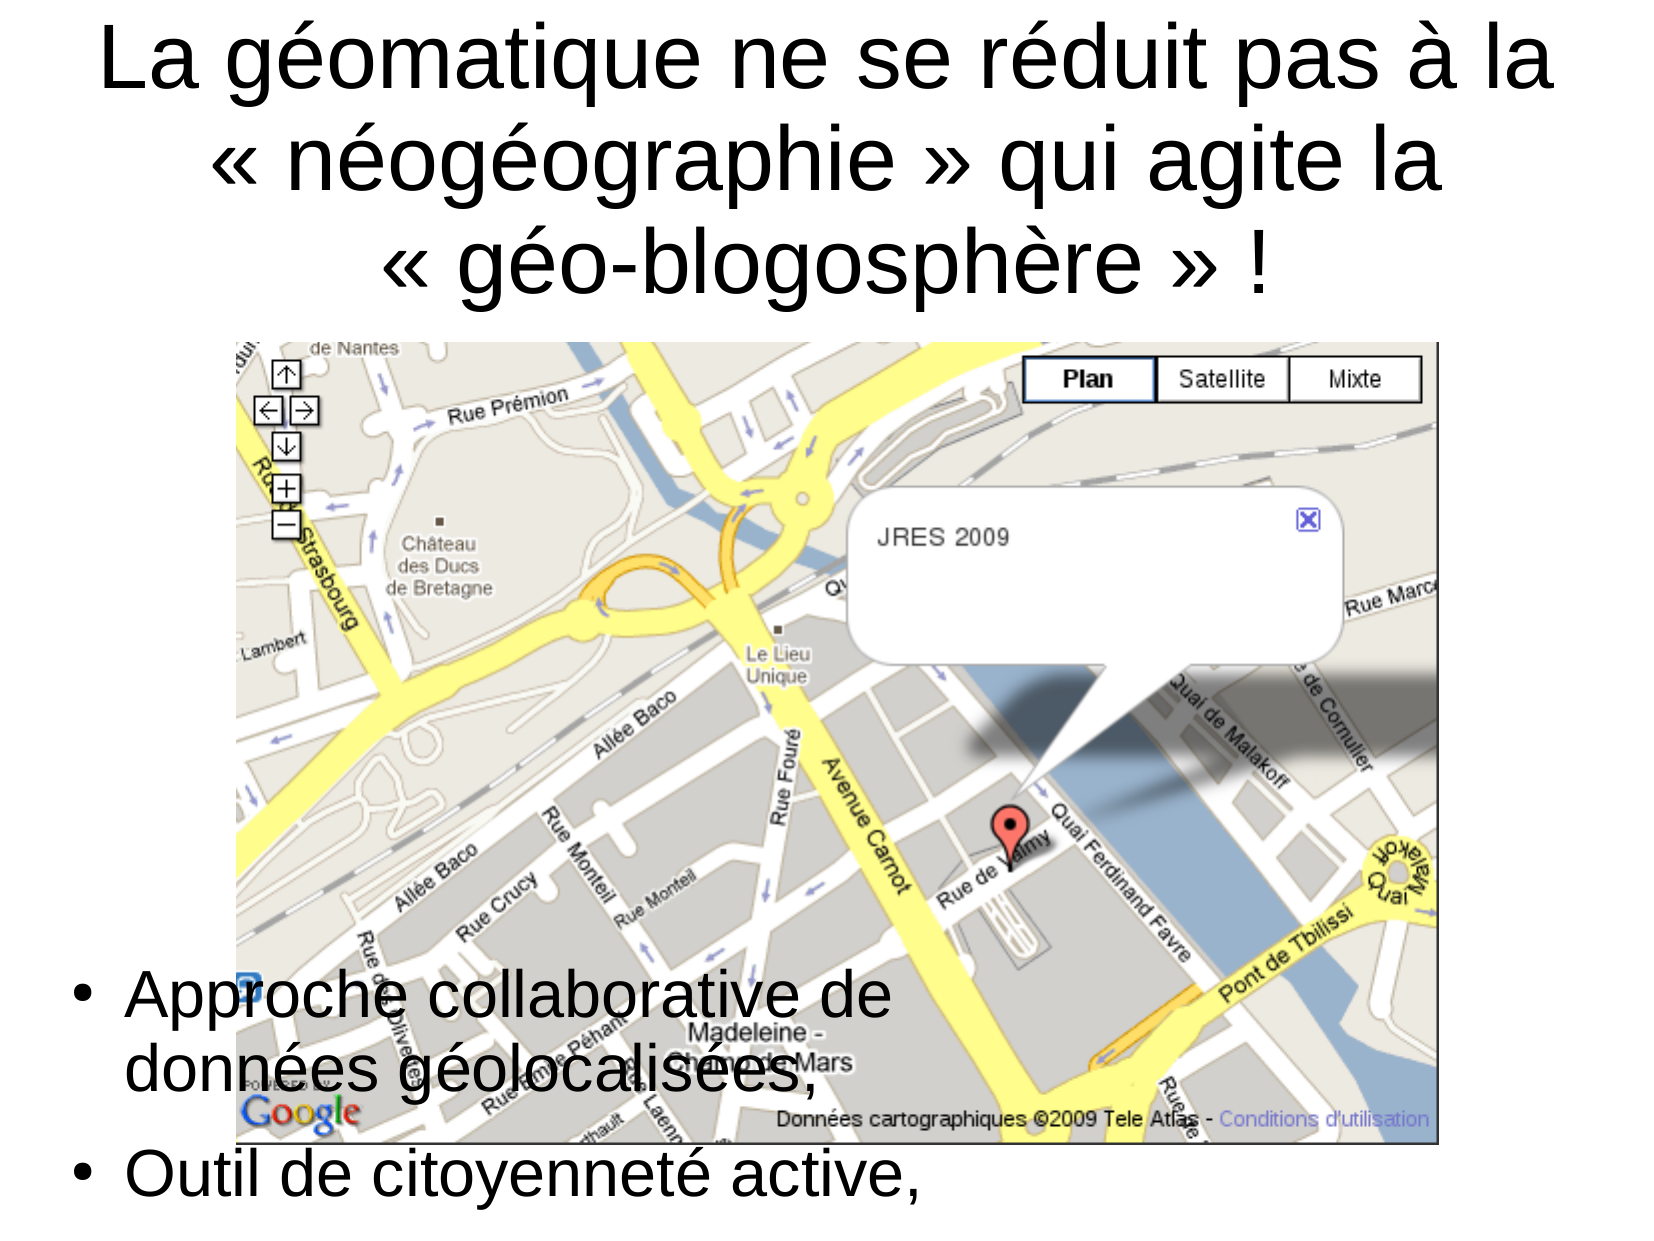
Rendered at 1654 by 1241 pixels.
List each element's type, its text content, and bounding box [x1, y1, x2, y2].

title La géomatique ne se réduit pas à la « néogéographie » qui agite la « géo-blogosphère » ! [82, 5, 1571, 313]
picture [236, 342, 1439, 1145]
list Approche collaborative de données géolocalisées, Outil de citoyenneté active, [53, 956, 1004, 1241]
